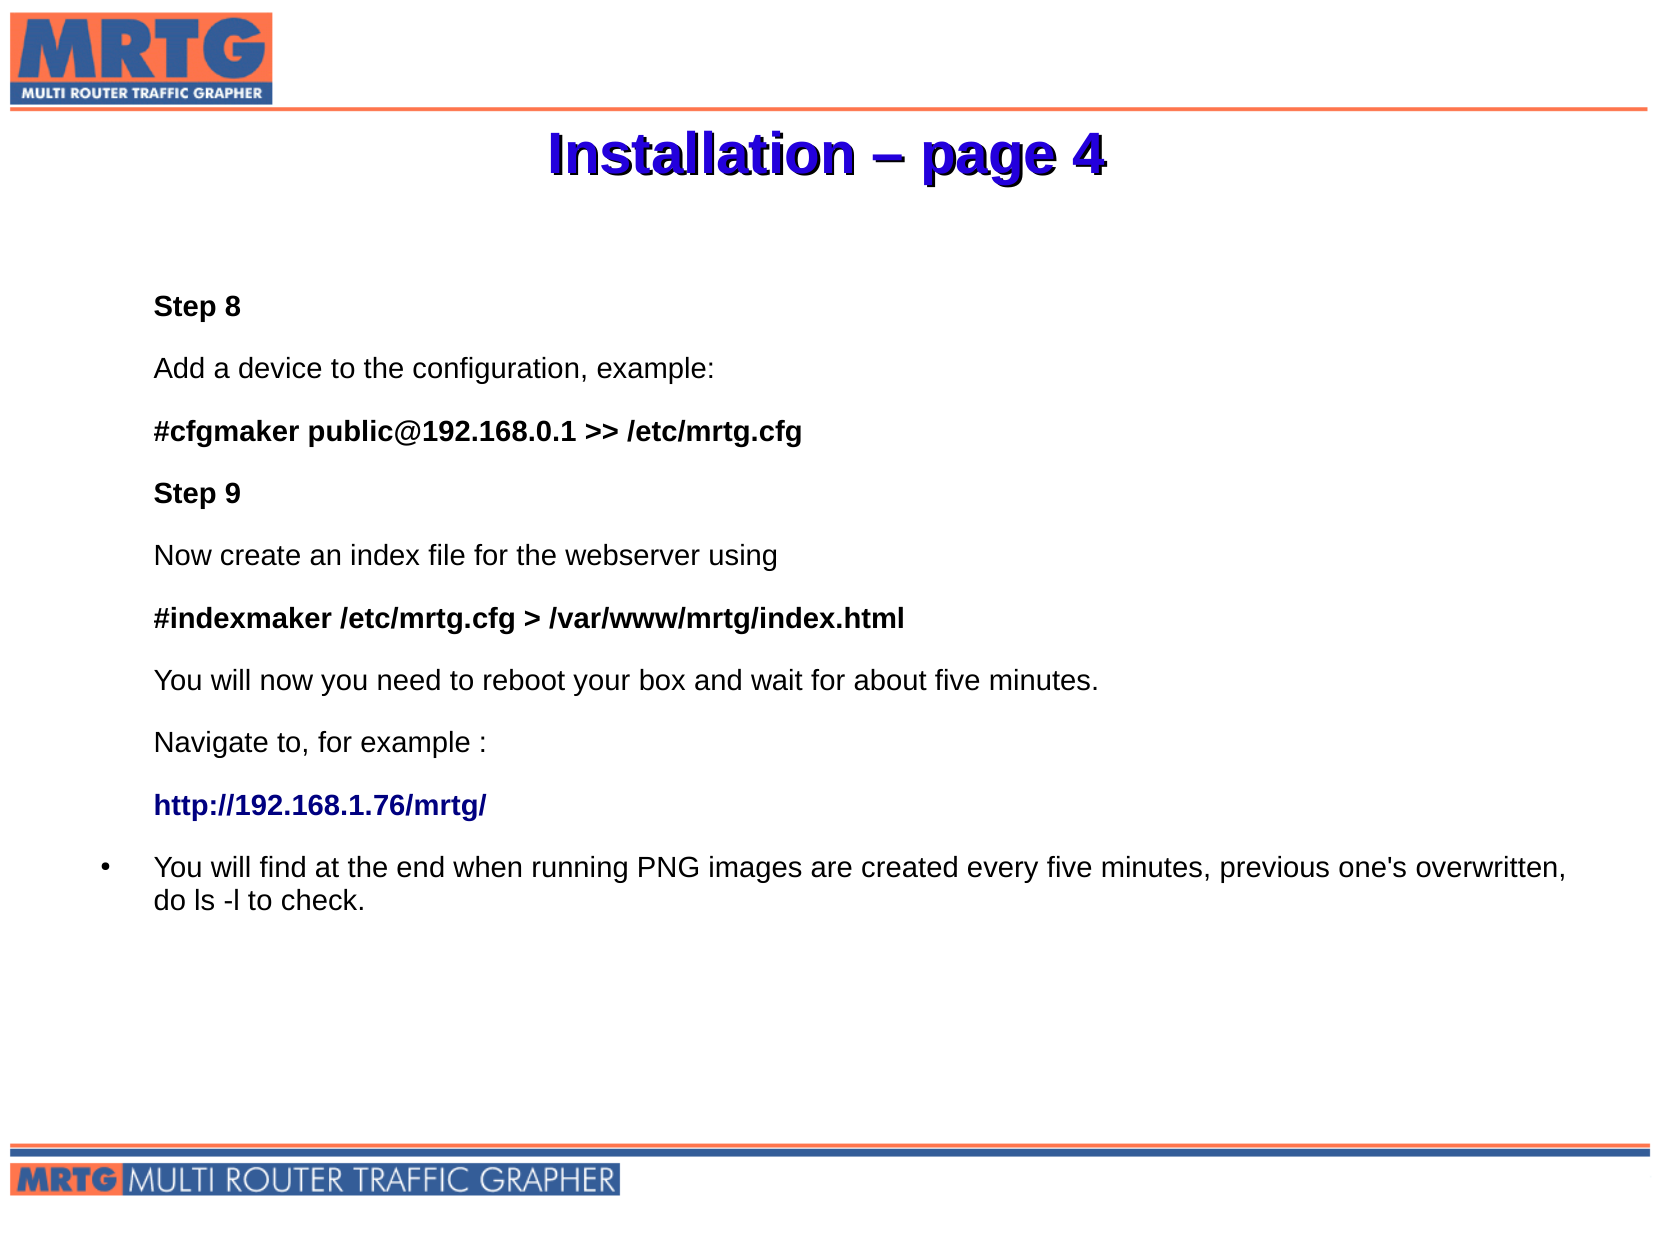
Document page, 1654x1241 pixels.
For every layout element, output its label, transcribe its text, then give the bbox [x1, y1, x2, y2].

picture [0, 1, 1654, 119]
list Step 8 Add a device to the configuration, example: #cfgmaker public@192.168.0.1 >> /etc/mrtg.cfg Step 9 Now create an index file for the webserver using #indexmaker /etc/mrtg.cfg > /var/www/mrtg/index.html You will now you need to reboot your box and wait for about five minutes. Navigate to, for example : http://192.168.1.76/mrtg/ You will find at the end when running PNG images are created every five minutes, previous one's overwritten, do ls -l to check. [82, 290, 1571, 1109]
title Installation – page 4 [82, 49, 1571, 257]
picture [0, 1136, 1654, 1241]
